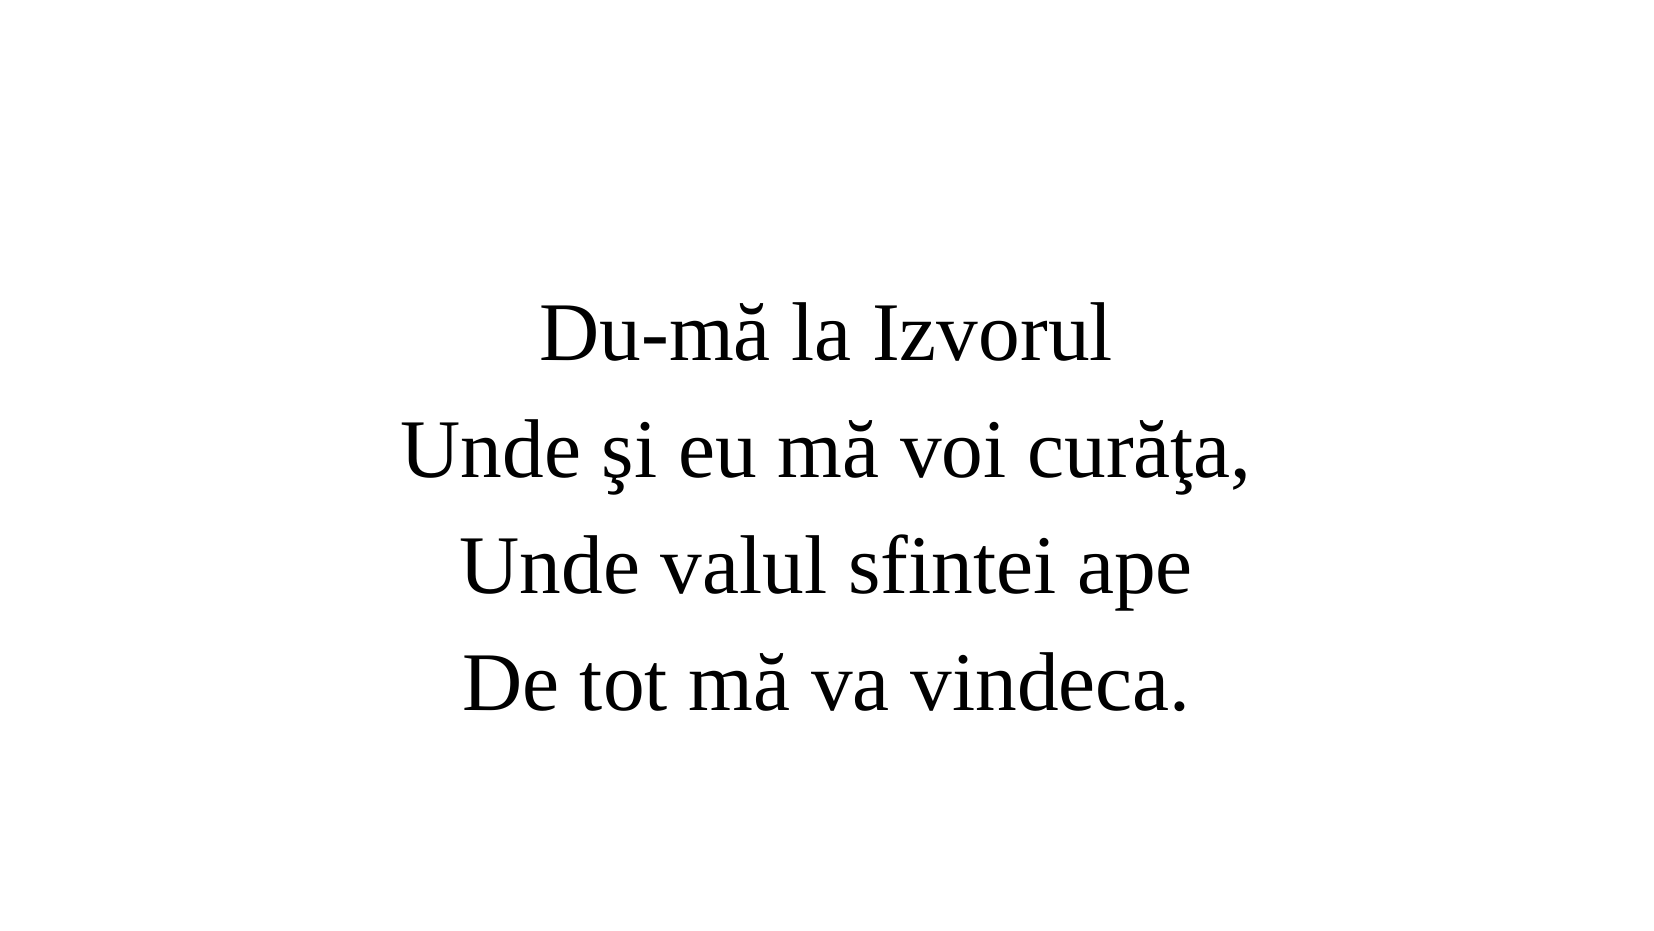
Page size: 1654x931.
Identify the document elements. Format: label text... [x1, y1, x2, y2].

subtitle Du-mă la Izvorul Unde şi eu mă voi curăţa, Unde valul sfintei ape De tot mă va vindeca. [0, 269, 1654, 661]
